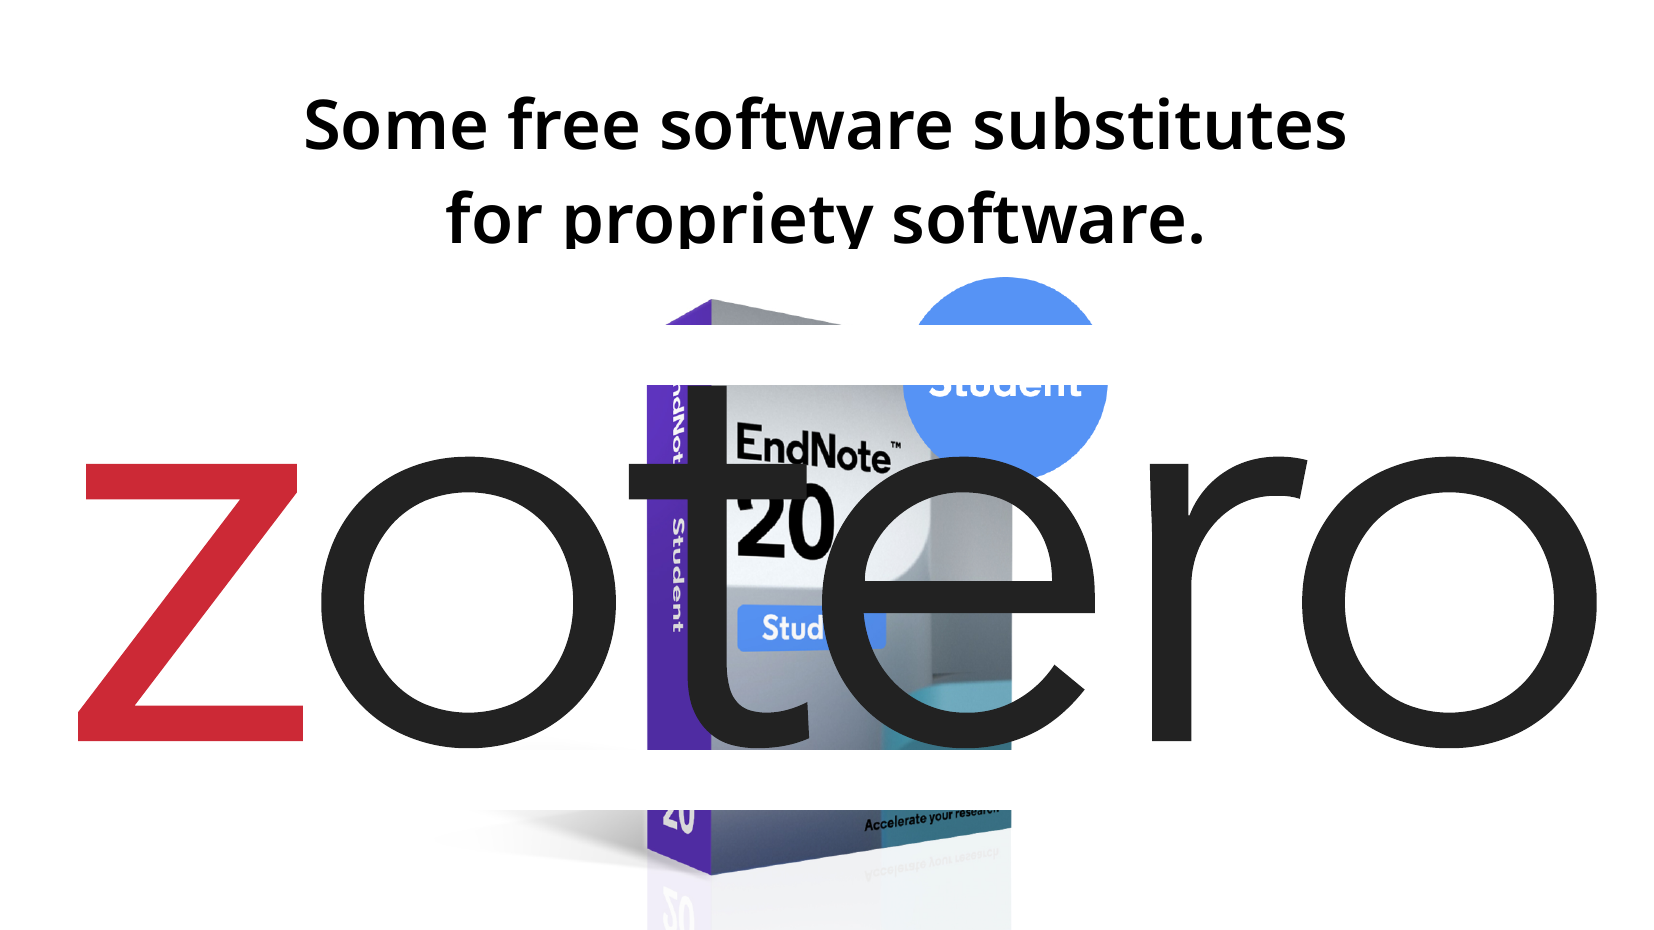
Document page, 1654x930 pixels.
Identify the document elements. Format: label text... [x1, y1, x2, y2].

picture [422, 810, 1235, 930]
picture [422, 249, 1235, 325]
title Some free software substitutes for propriety software. [82, 86, 1571, 254]
picture [77, 385, 1597, 751]
